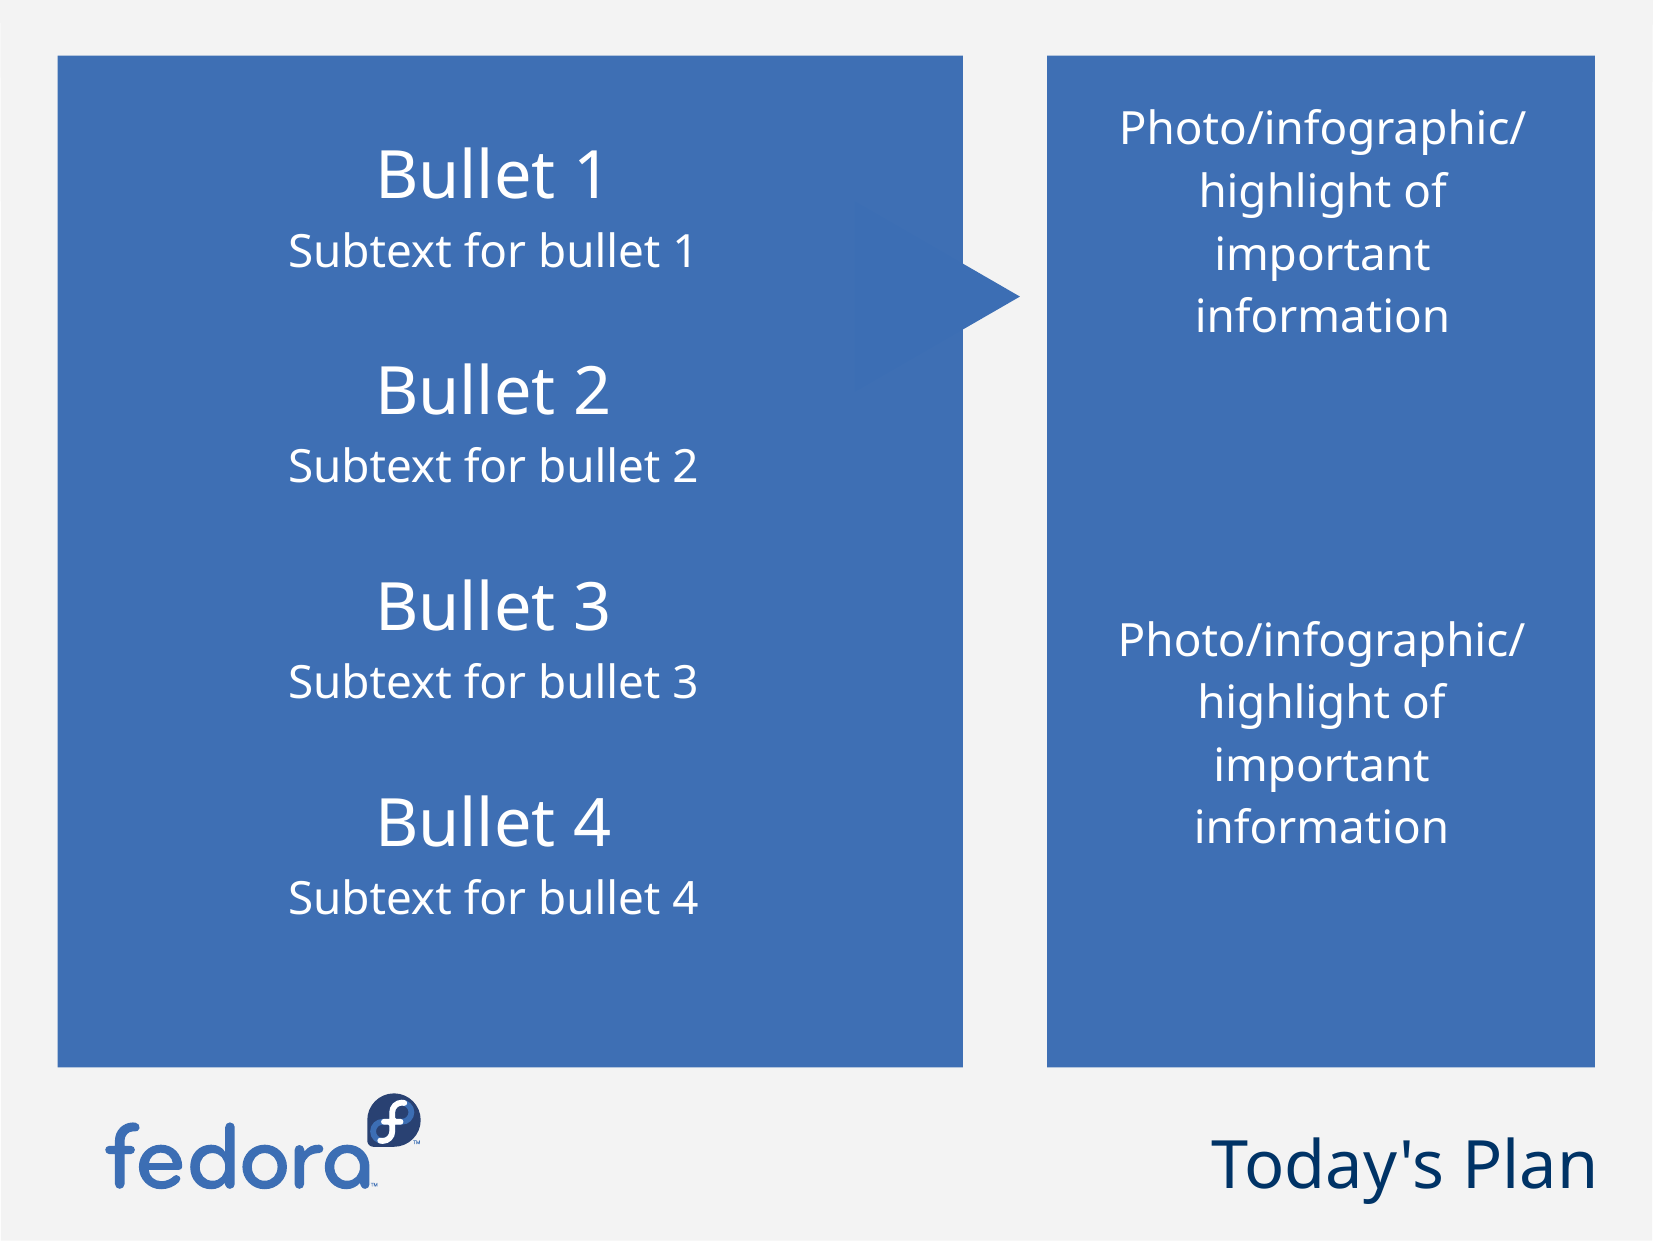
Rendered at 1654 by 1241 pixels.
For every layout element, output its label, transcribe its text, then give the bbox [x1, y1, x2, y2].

text_box Photo/infographic/ highlight of important information [1074, 600, 1570, 1051]
picture [60, 1048, 466, 1235]
text_box Bullet 1 Subtext for bullet 1 Bullet 2 Subtext for bullet 2 Bullet 3 Subtext for bullet 3 Bullet 4 Subtext for bullet 4 [110, 120, 876, 1013]
text_box Today's Plan [953, 1109, 1614, 1207]
text_box Photo/infographic/ highlight of important information [1075, 88, 1571, 511]
